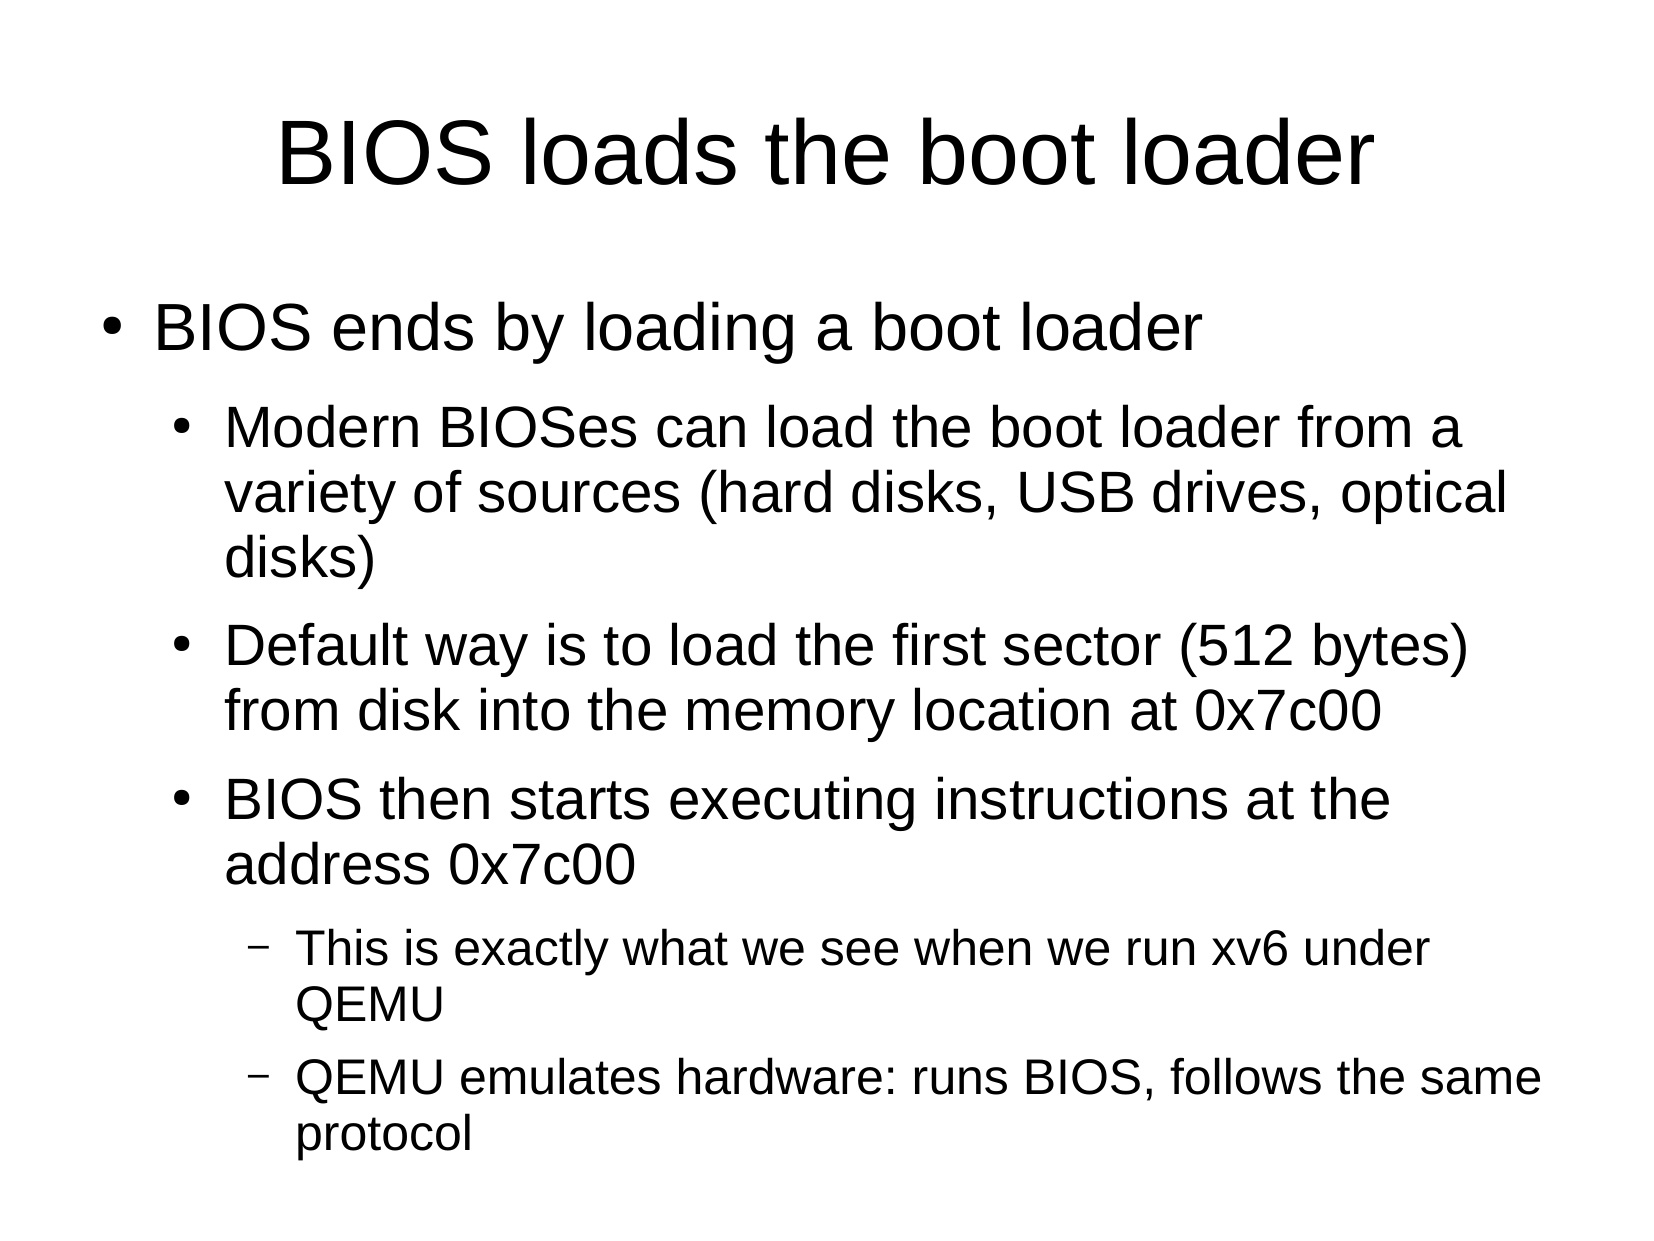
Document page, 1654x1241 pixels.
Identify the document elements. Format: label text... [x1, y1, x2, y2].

title BIOS loads the boot loader [82, 49, 1571, 257]
list BIOS ends by loading a boot loader Modern BIOSes can load the boot loader from a variety of sources (hard disks, USB drives, optical disks) Default way is to load the first sector (512 bytes) from disk into the memory location at 0x7c00 BIOS then starts executing instructions at the address 0x7c00 This is exactly what we see when we run xv6 under QEMU QEMU emulates hardware: runs BIOS, follows the same protocol [82, 290, 1571, 1163]
